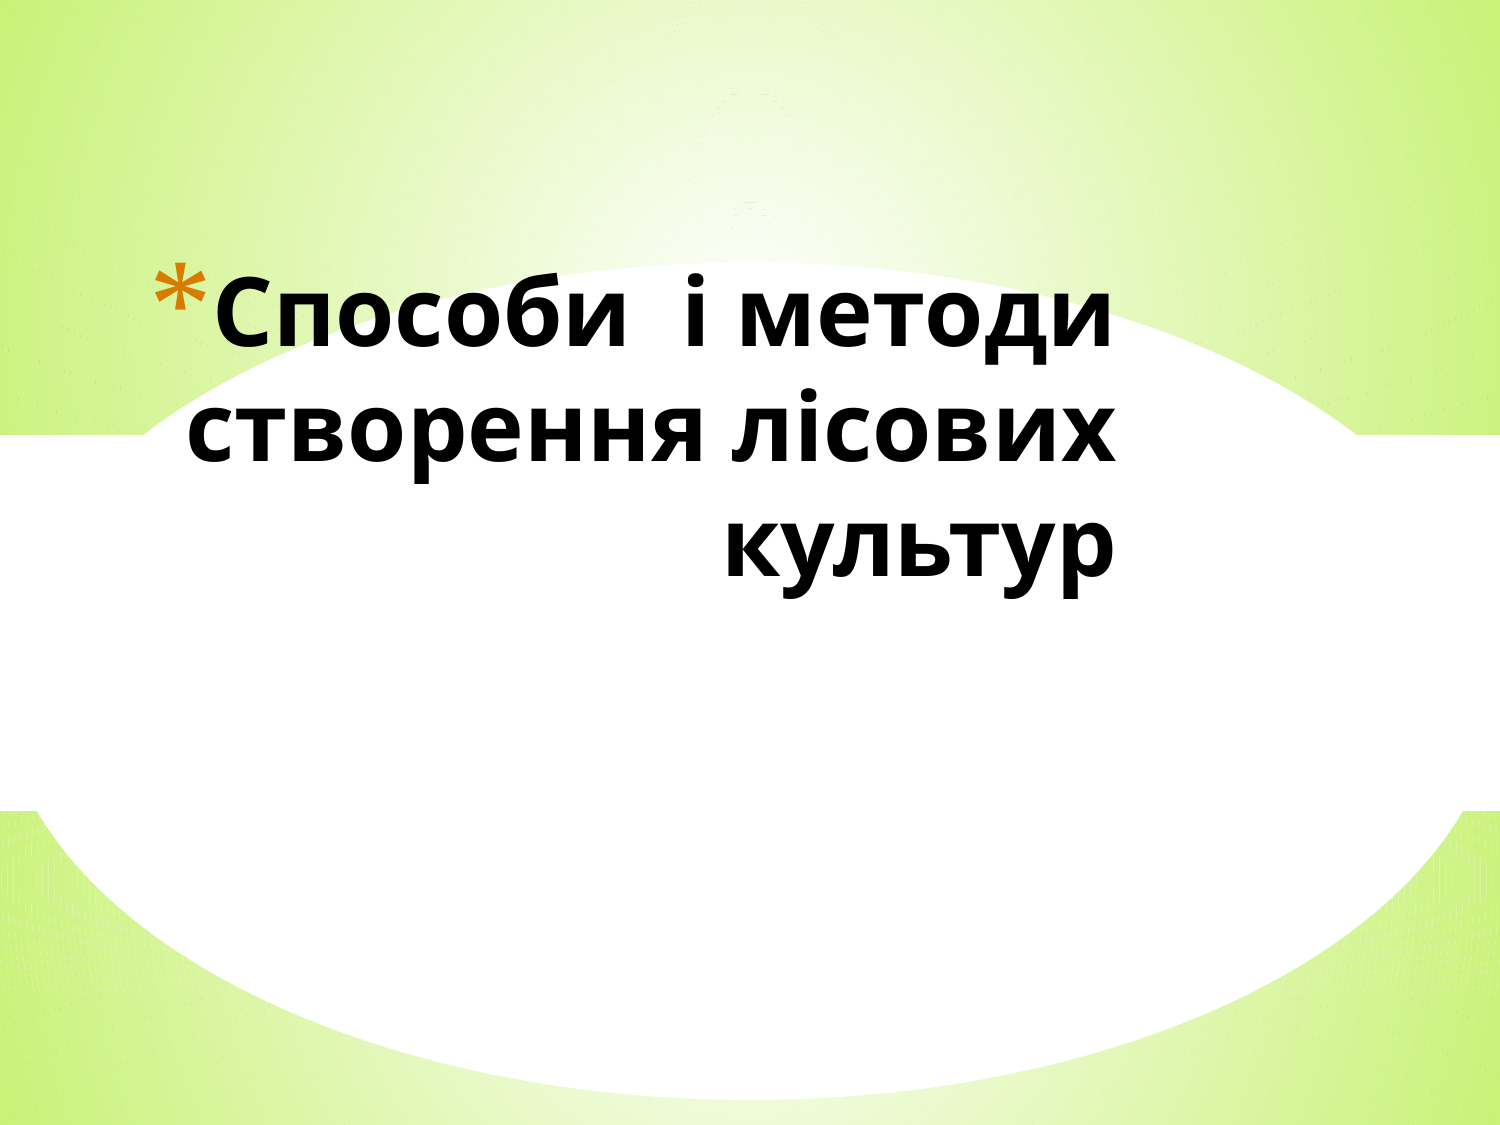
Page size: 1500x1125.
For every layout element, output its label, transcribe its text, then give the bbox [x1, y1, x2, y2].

title Способи і методи створення лісових культур [135, 243, 1313, 538]
